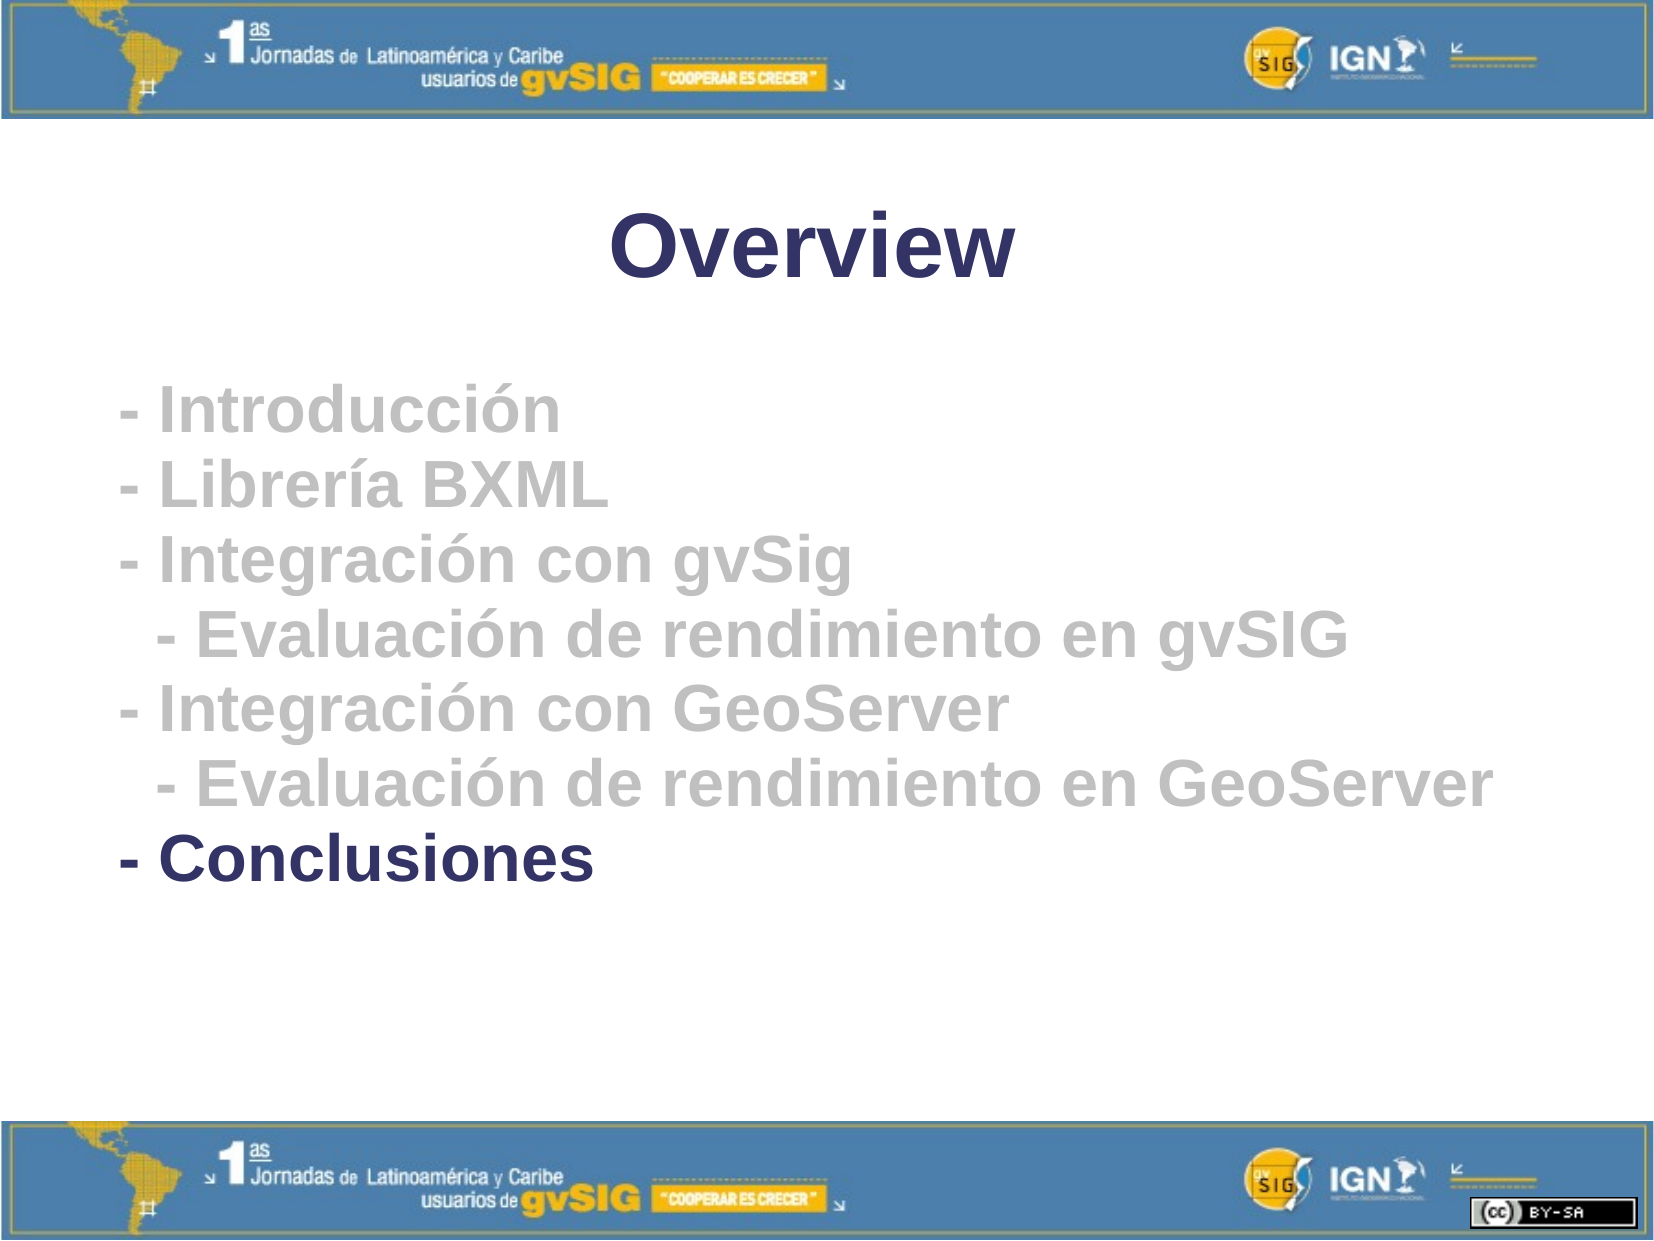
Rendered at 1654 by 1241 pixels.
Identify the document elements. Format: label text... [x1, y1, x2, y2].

text_box Overview - Introducción - Librería BXML - Integración con gvSig - Evaluación de rendimiento en gvSIG - Integración con GeoServer - Evaluación de rendimiento en GeoServer - Conclusiones [118, 118, 1506, 1123]
picture [0, 1121, 1654, 1241]
picture [0, 0, 1654, 119]
